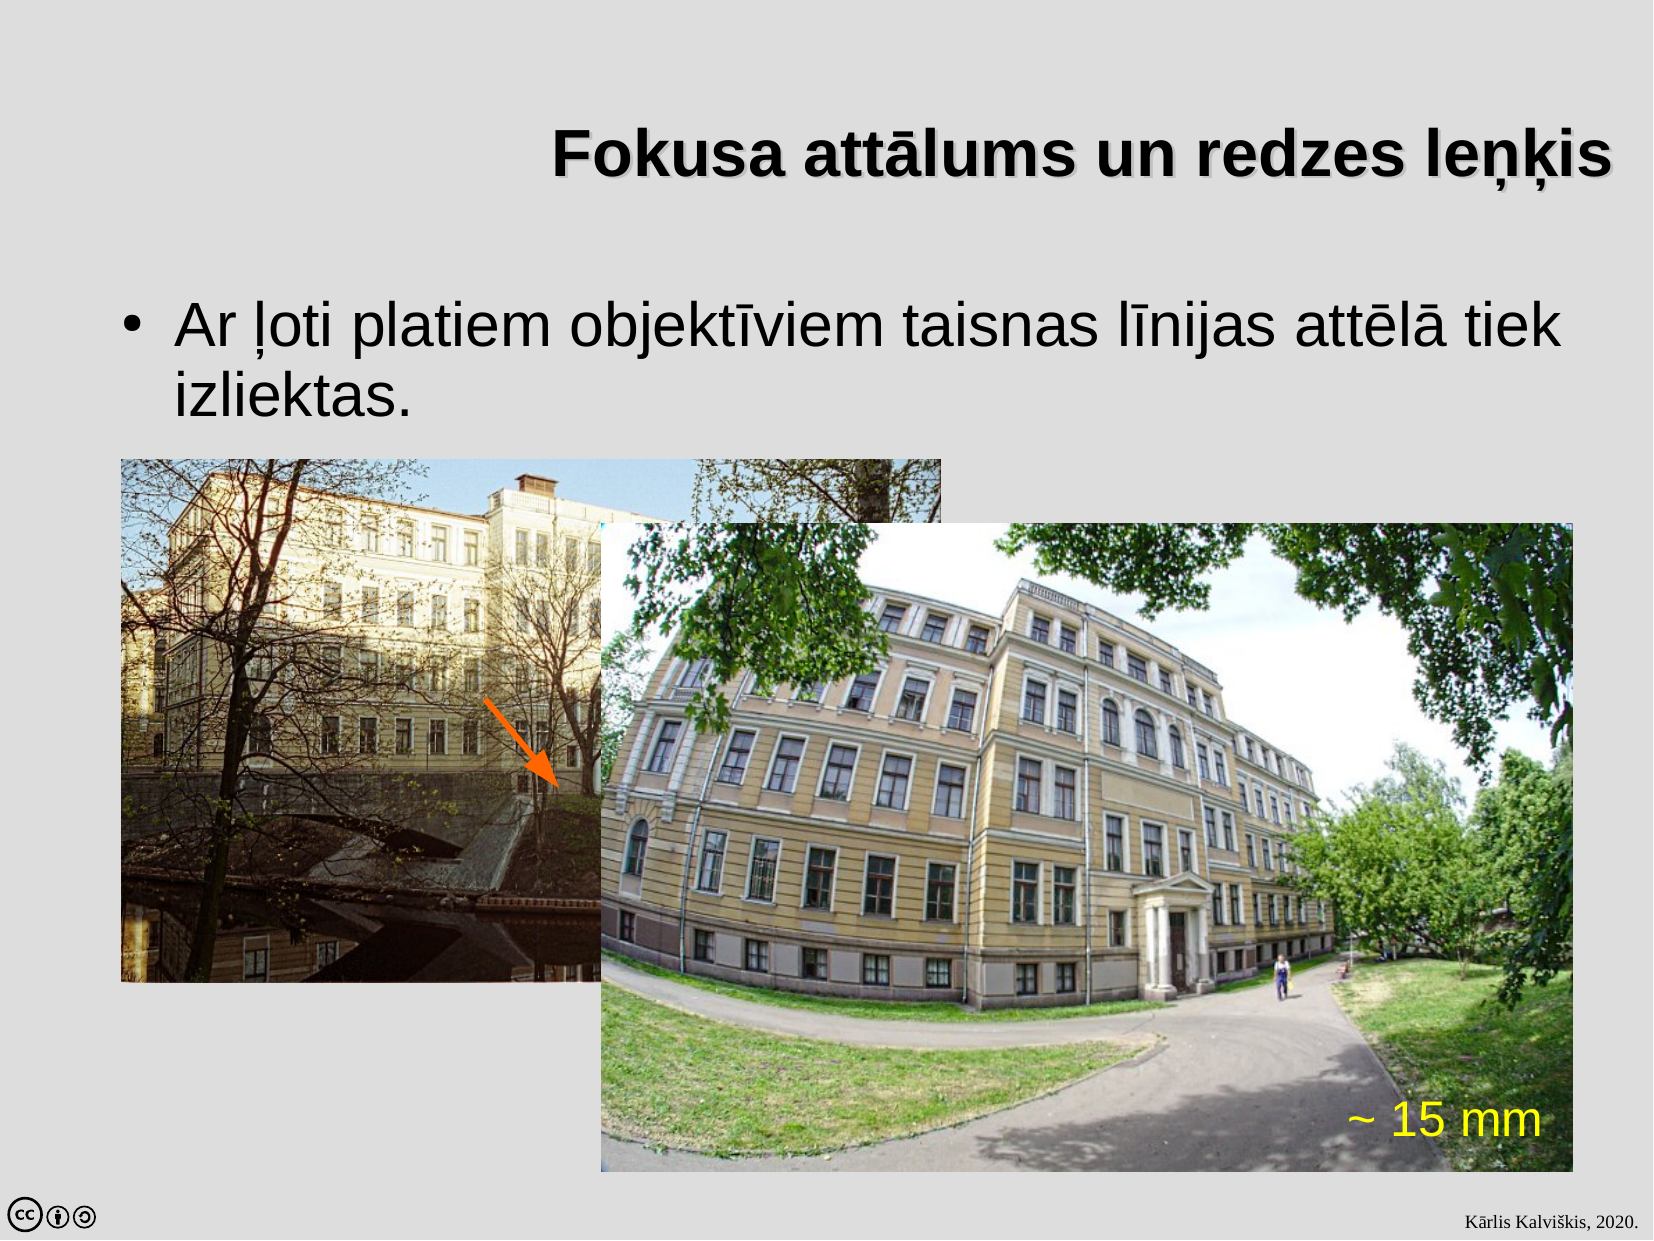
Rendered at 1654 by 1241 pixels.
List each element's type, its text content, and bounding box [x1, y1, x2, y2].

title Fokusa attālums un redzes leņķis [42, 49, 1615, 257]
list Ar ļoti platiem objektīviem taisnas līnijas attēlā tiek izliektas. [37, 290, 1620, 1010]
picture [121, 459, 1573, 1172]
text_box ~ 15 mm [1120, 1028, 1559, 1155]
text_box 50 mm [479, 842, 601, 969]
